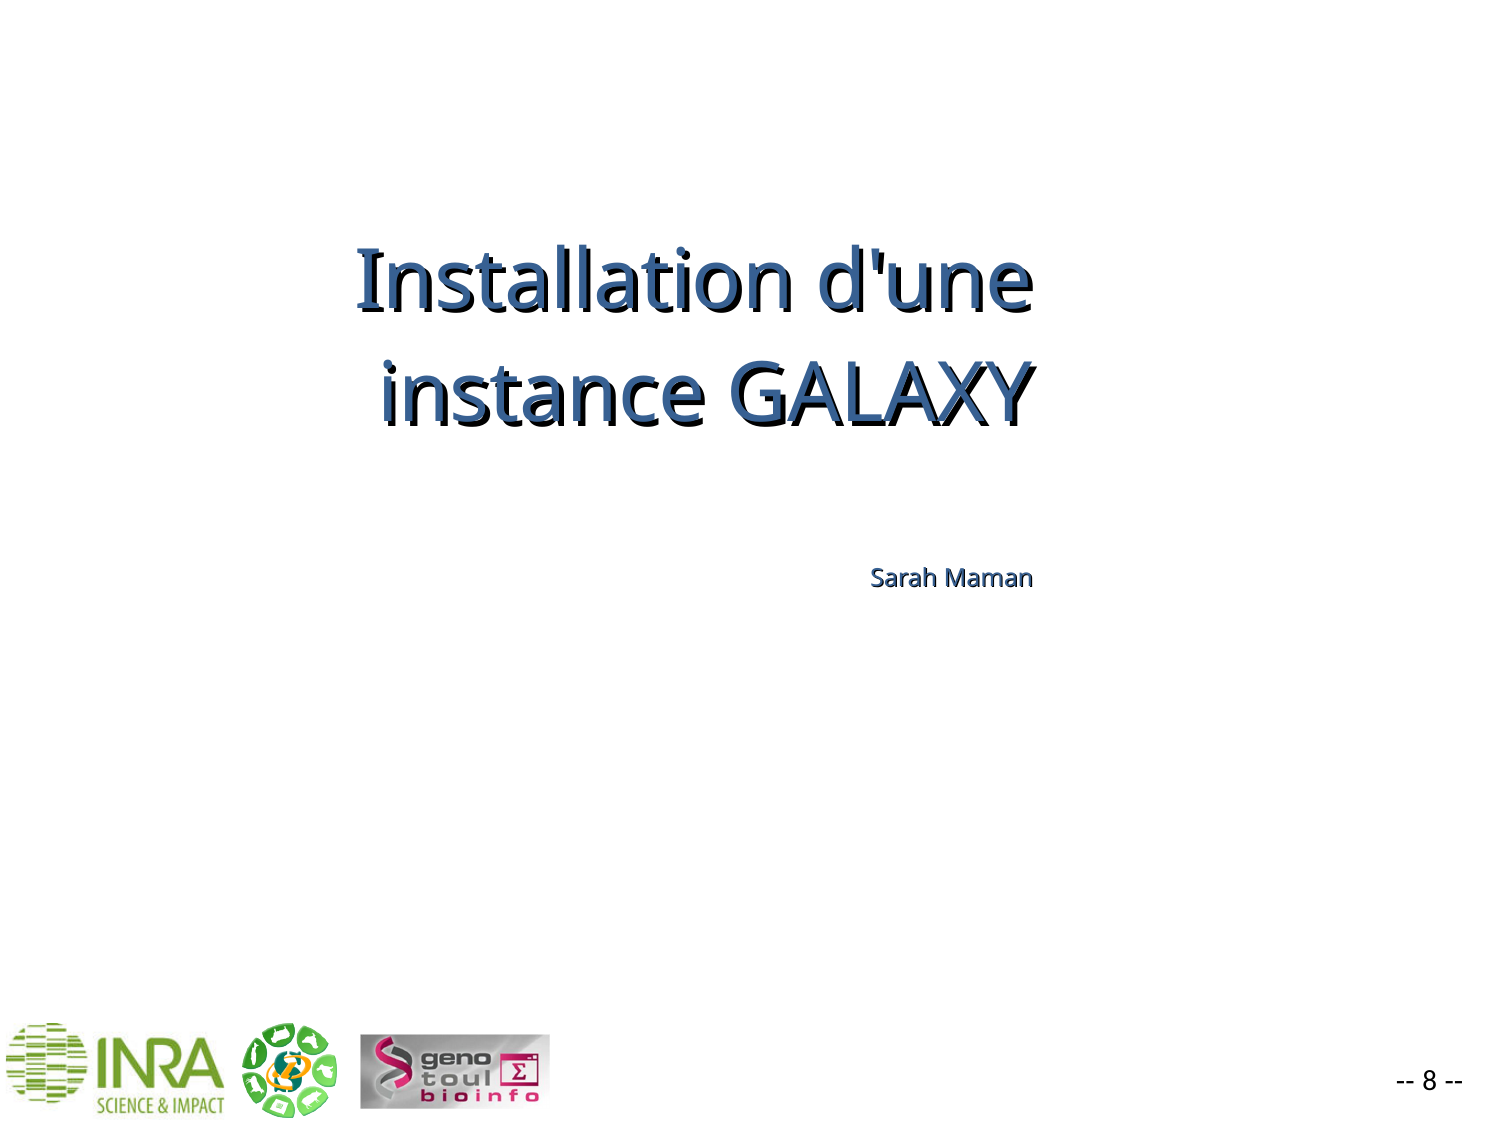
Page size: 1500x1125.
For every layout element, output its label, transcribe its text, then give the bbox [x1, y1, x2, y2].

text_box Installation d'une instance GALAXY Sarah Maman [339, 179, 1395, 633]
